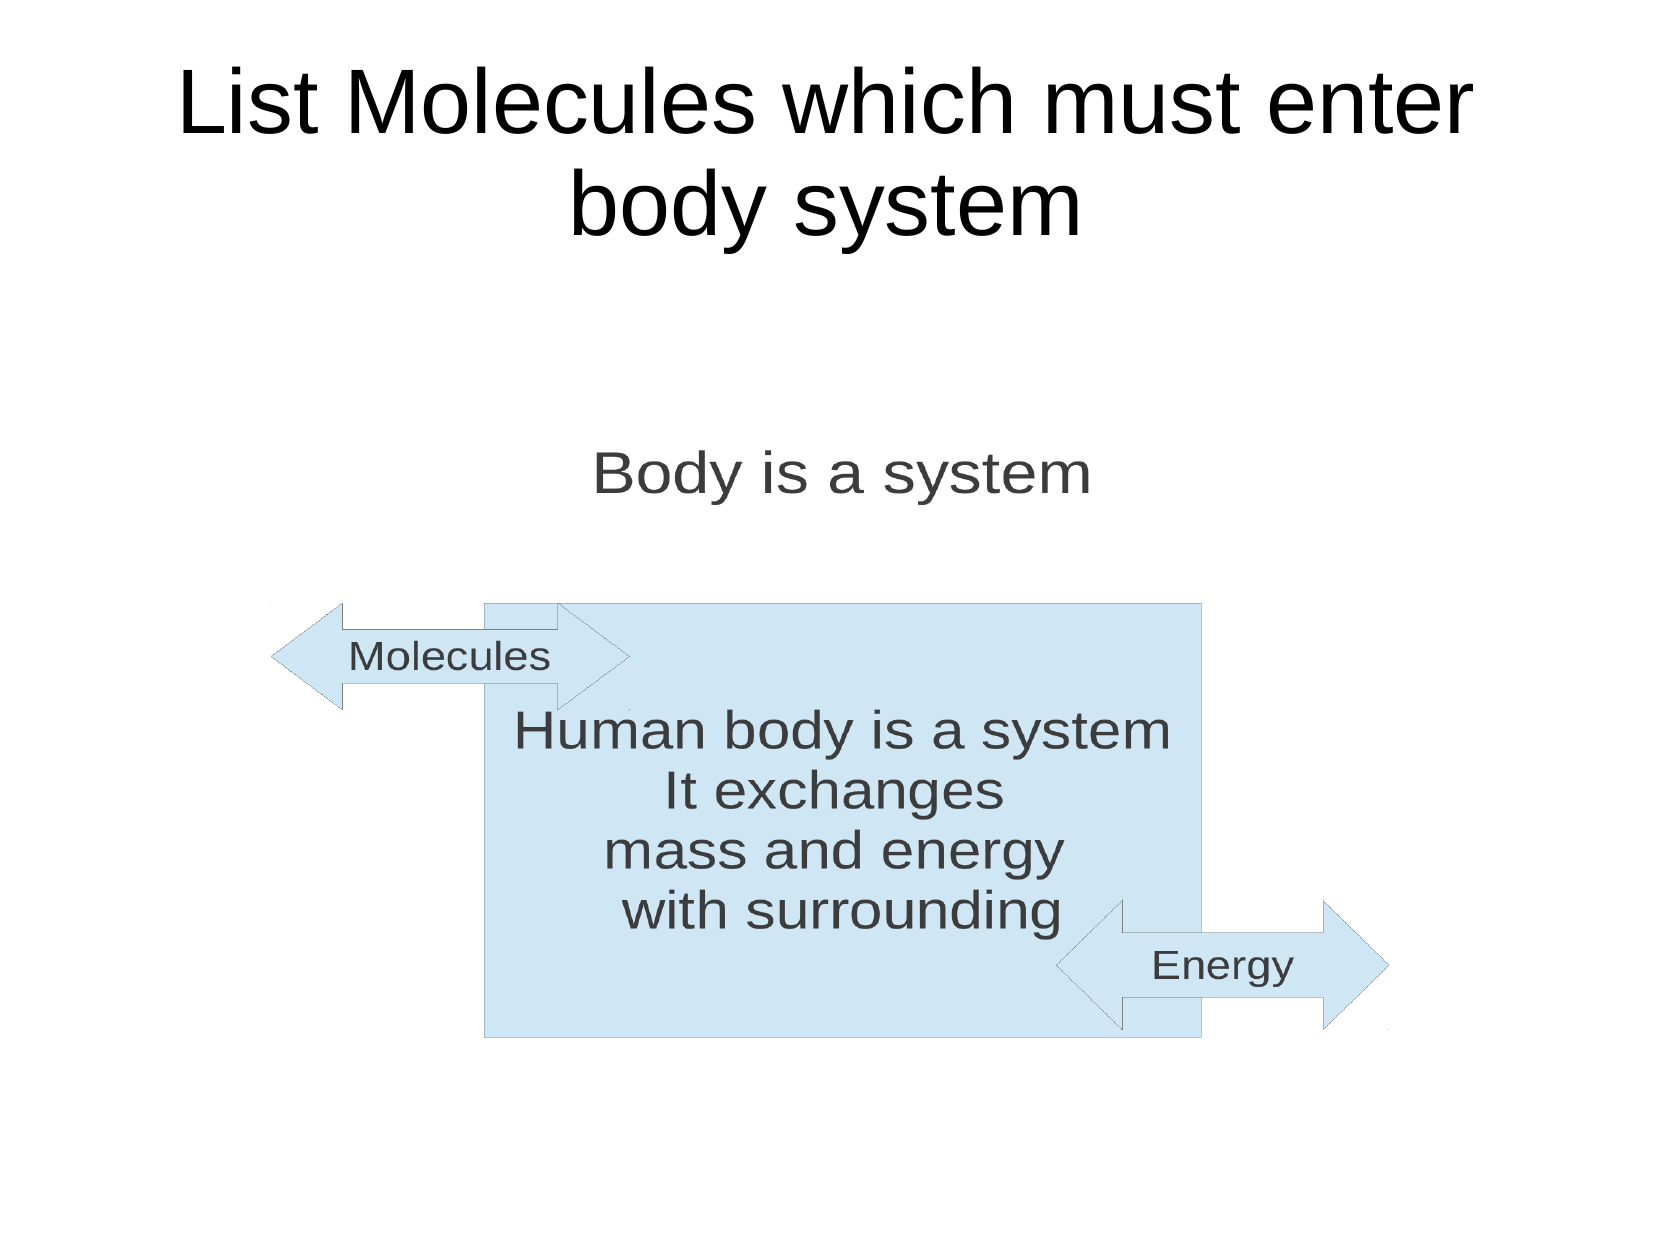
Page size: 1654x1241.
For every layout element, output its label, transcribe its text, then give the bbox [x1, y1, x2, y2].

title List Molecules which must enter body system [82, 49, 1571, 257]
picture [245, 374, 1441, 1174]
